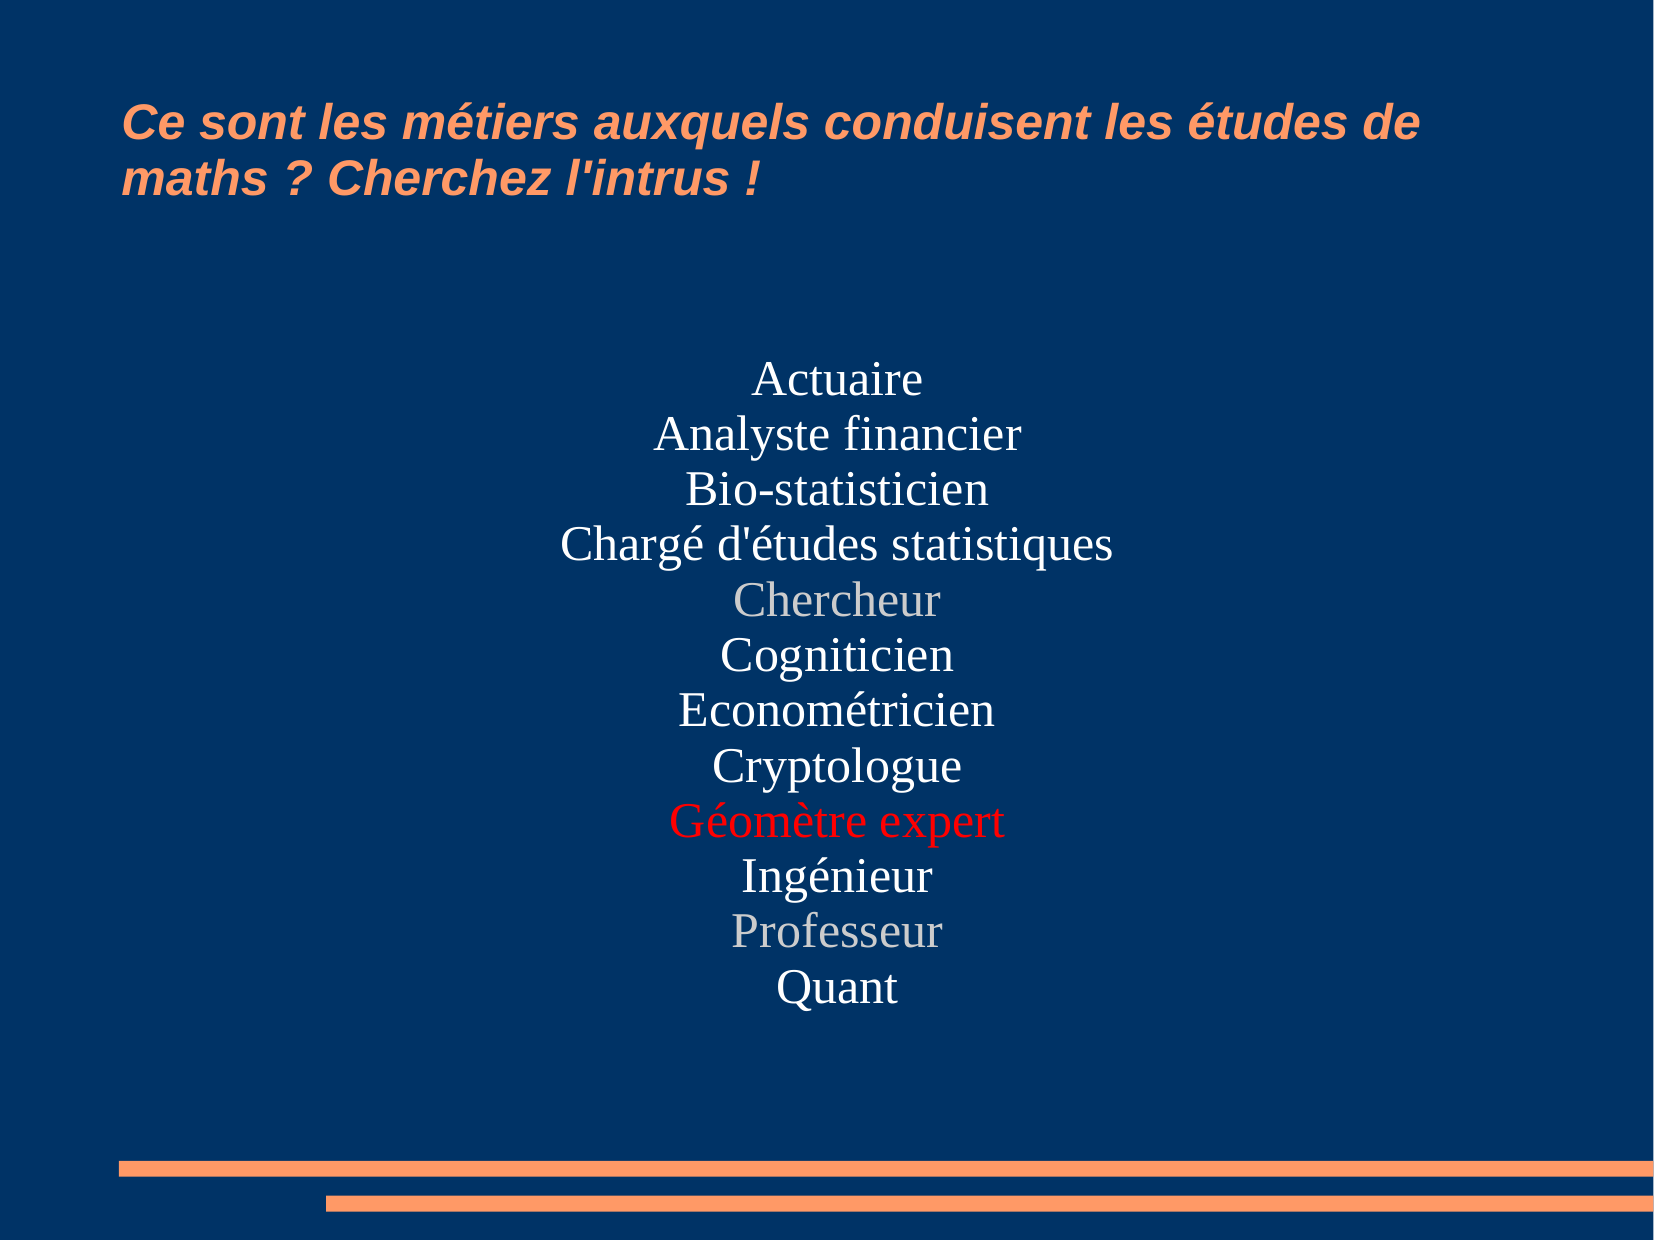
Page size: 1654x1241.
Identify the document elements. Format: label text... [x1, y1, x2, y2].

subtitle Actuaire Analyste financier Bio-statisticien Chargé d'études statistiques Chercheur Cogniticien Econométricien Cryptologue Géomètre expert Ingénieur Professeur Quant [118, 304, 1558, 1115]
title Ce sont les métiers auxquels conduisent les études de maths ? Cherchez l'intrus ! [121, 46, 1534, 254]
